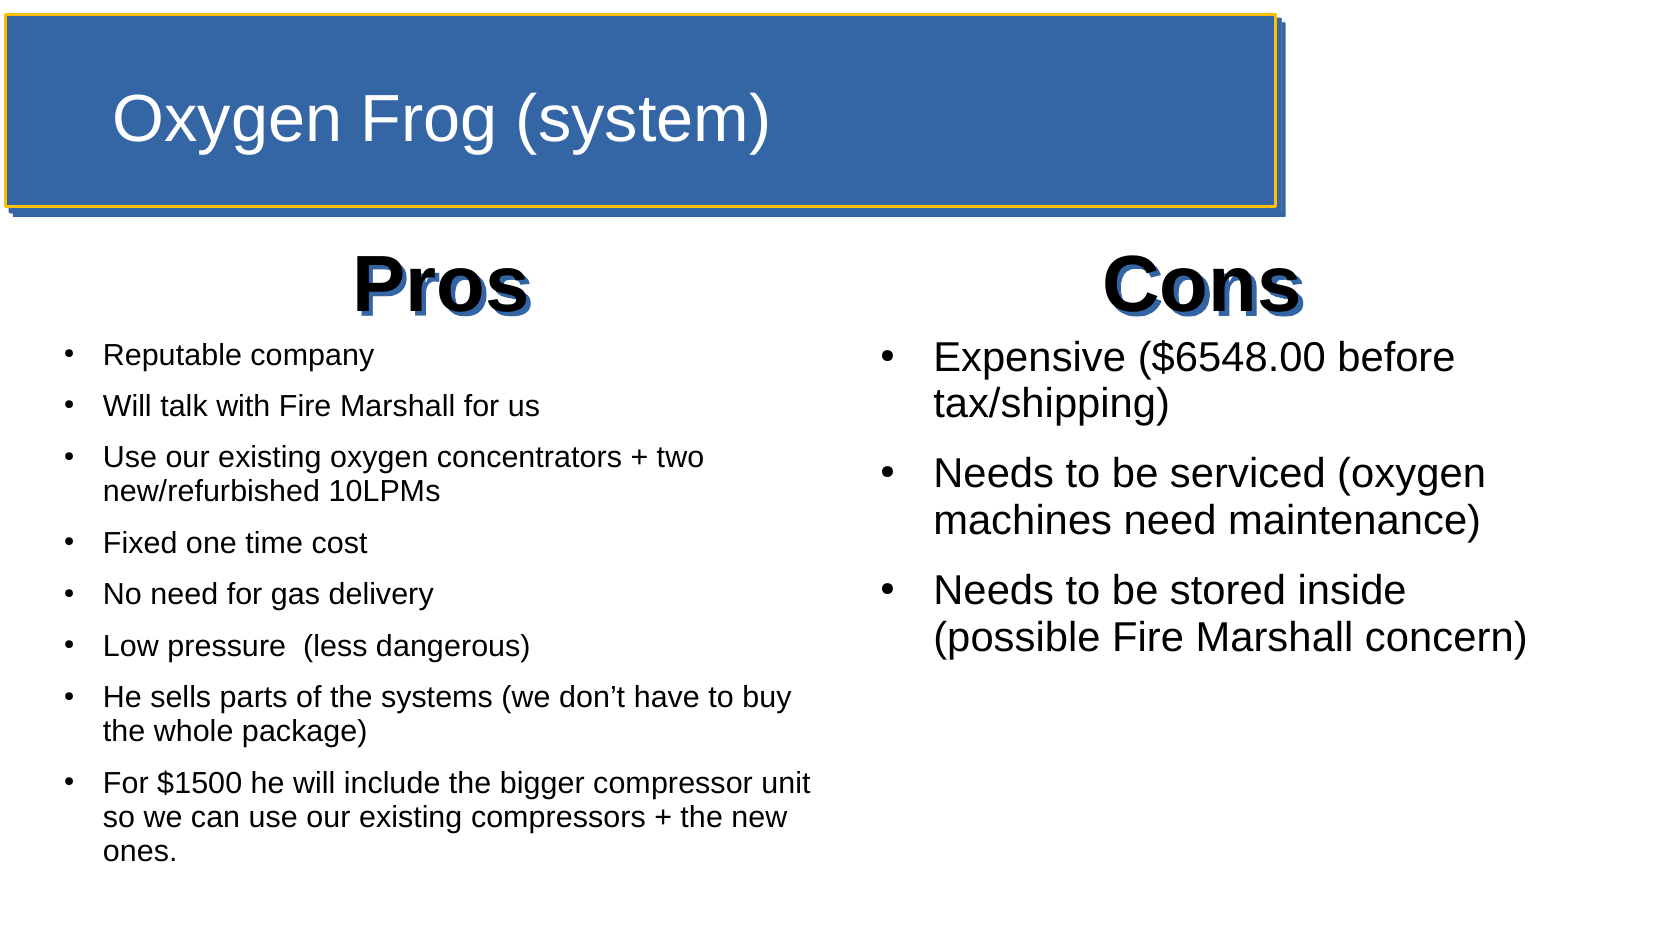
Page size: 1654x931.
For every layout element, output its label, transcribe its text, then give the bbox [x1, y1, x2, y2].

text_box Cons [1087, 225, 1351, 548]
list Expensive ($6548.00 before tax/shipping) Needs to be serviced (oxygen machines need maintenance) Needs to be stored inside (possible Fire Marshall concern) [862, 333, 1538, 869]
list Reputable company Will talk with Fire Marshall for us Use our existing oxygen concentrators + two new/refurbished 10LPMs Fixed one time cost No need for gas delivery Low pressure (less dangerous) He sells parts of the systems (we don’t have to buy the whole package) For $1500 he will include the bigger compressor unit so we can use our existing compressors + the new ones. [51, 337, 826, 873]
text_box Pros [337, 225, 545, 394]
title Oxygen Frog (system) [112, 34, 1265, 203]
